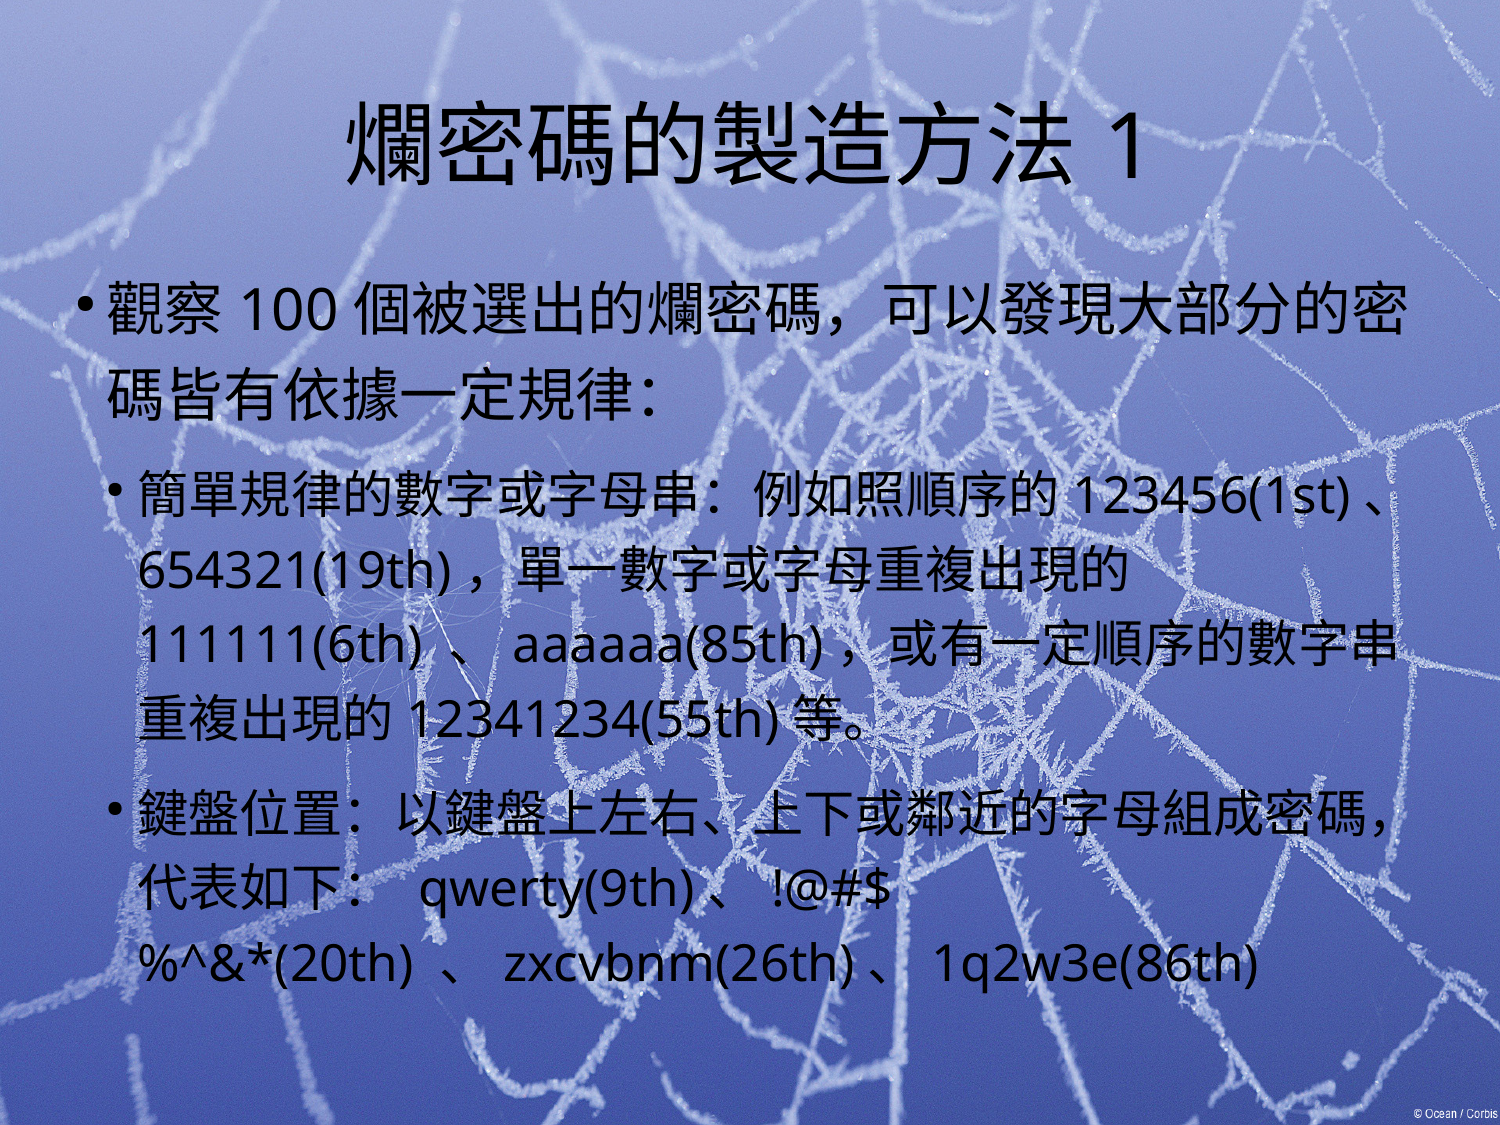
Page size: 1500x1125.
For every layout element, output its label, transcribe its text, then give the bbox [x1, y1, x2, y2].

title 爛密碼的製造方法1 [75, 45, 1425, 233]
list 觀察100個被選出的爛密碼，可以發現大部分的密碼皆有依據一定規律： 簡單規律的數字或字母串：例如照順序的123456(1st)、654321(19th)，單一數字或字母重複出現的111111(6th) 、aaaaaa(85th)，或有一定順序的數字串重複出現的12341234(55th)等。 鍵盤位置：以鍵盤上左右、上下或鄰近的字母組成密碼，代表如下： qwerty(9th)、!@#$%^&*(20th) 、zxcvbnm(26th)、1q2w3e(86th) [75, 262, 1425, 1005]
picture [0, 0, 1500, 1125]
